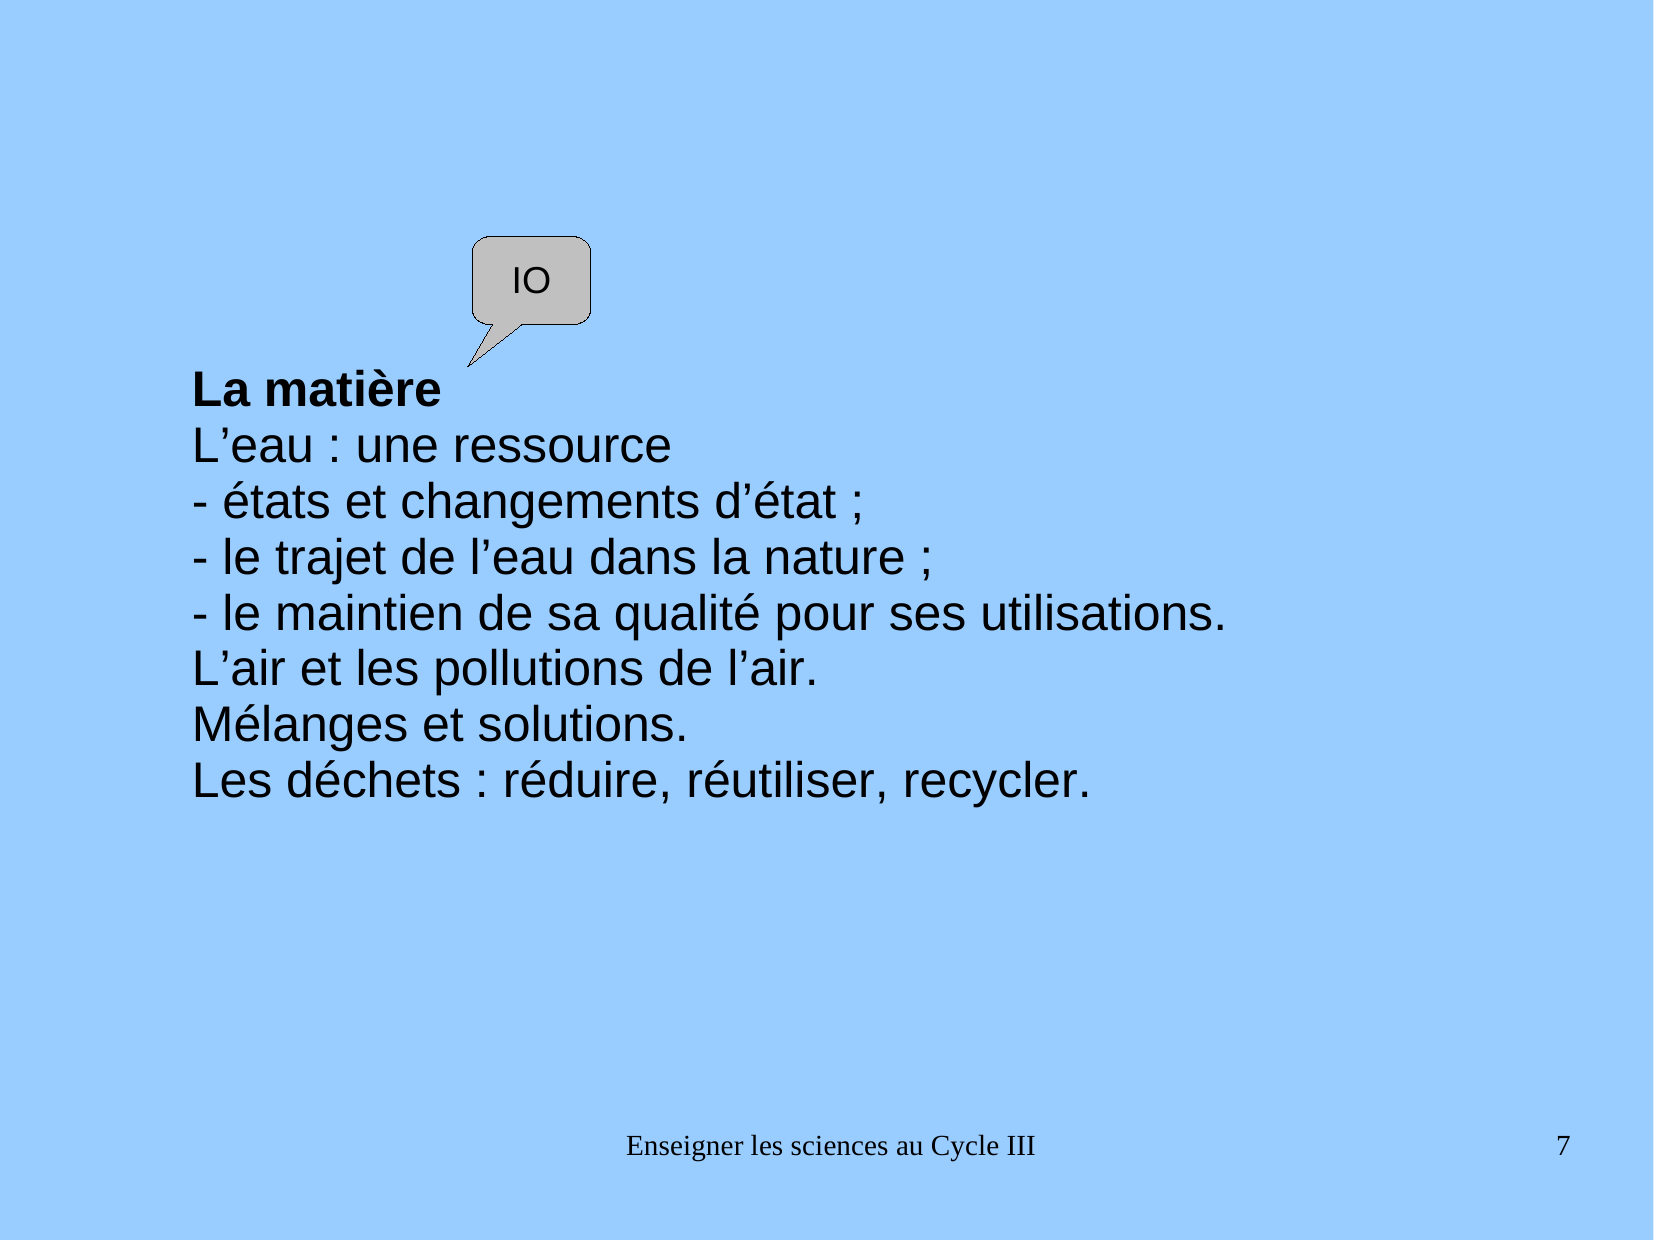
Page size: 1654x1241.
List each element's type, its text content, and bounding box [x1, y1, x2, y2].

text_box IO [467, 236, 591, 367]
text_box La matière L’eau : une ressource - états et changements d’état ; - le trajet de l’eau dans la nature ; - le maintien de sa qualité pour ses utilisations. L’air et les pollutions de l’air. Mélanges et solutions. Les déchets : réduire, réutiliser, recycler. [177, 354, 1506, 820]
